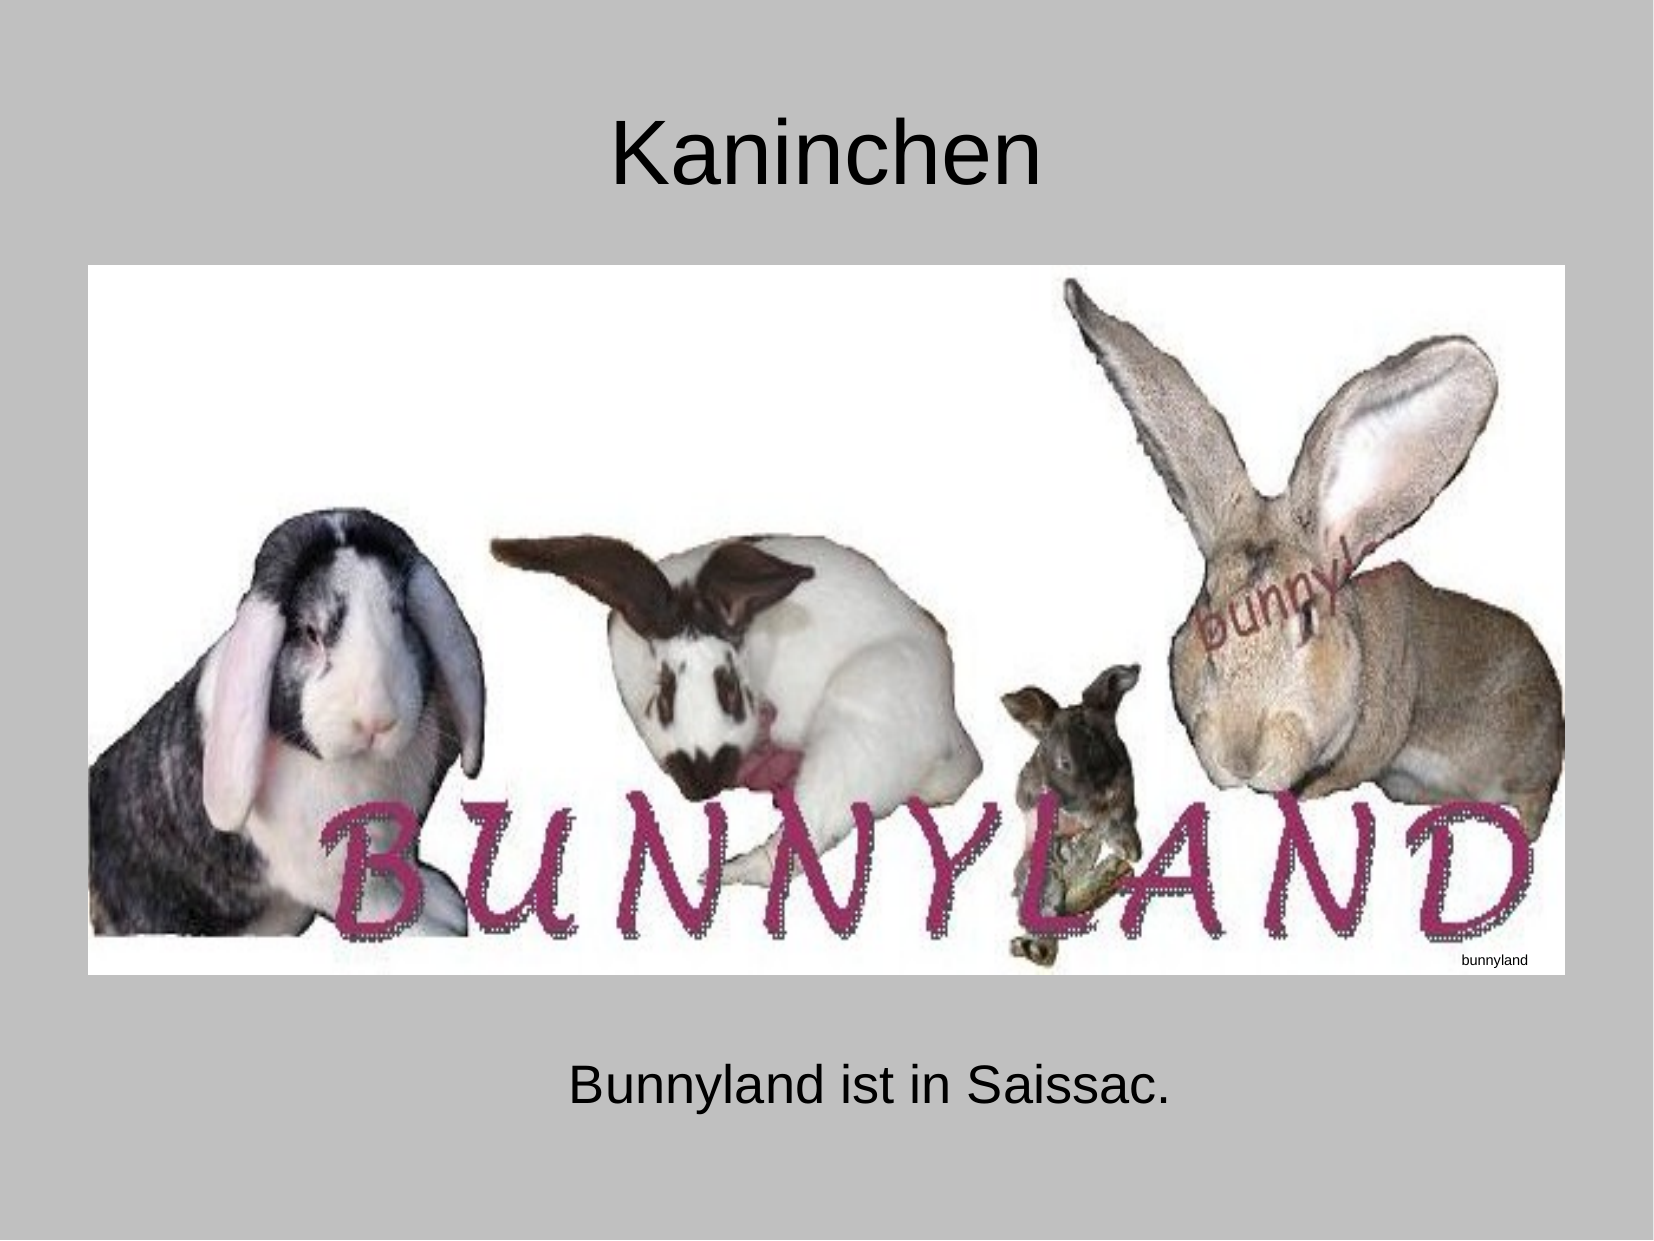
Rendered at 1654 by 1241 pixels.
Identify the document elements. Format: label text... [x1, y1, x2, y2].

text_box Bunnyland ist in Saissac. [324, 1046, 1418, 1123]
picture [88, 265, 1565, 975]
text_box bunnyland [1446, 944, 1654, 977]
title Kaninchen [82, 49, 1571, 257]
